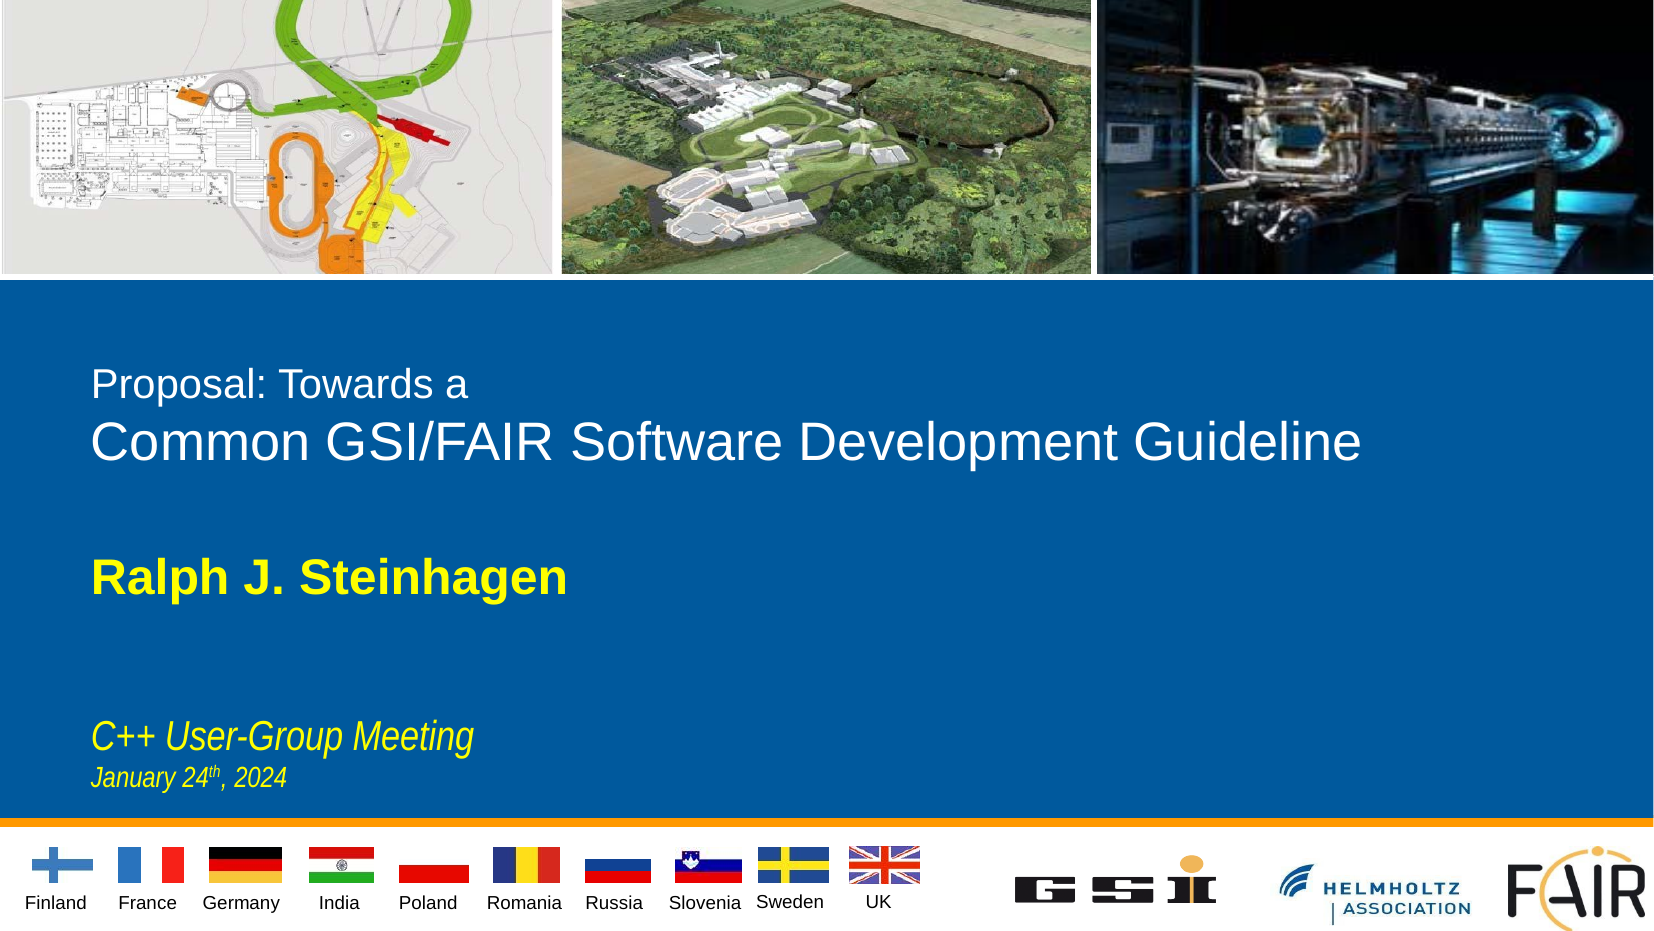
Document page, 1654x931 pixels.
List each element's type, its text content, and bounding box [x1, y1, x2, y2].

picture [675, 847, 742, 883]
text_box Poland [398, 891, 470, 910]
text_box Russia [585, 891, 655, 910]
picture [399, 847, 469, 883]
picture [1013, 853, 1218, 905]
picture [1508, 846, 1645, 931]
picture [309, 847, 374, 883]
text_box India [319, 891, 371, 910]
text_box Sweden [755, 890, 837, 909]
text_box Finland [24, 891, 100, 910]
picture [118, 847, 184, 883]
text_box Germany [202, 891, 294, 910]
picture [585, 847, 651, 883]
picture [32, 847, 93, 883]
text_box [0, 280, 1654, 827]
text_box C++ User-Group Meeting January 24th, 2024 [90, 708, 1576, 751]
text_box Slovenia [668, 890, 755, 909]
text_box Proposal: Towards a Common GSI/FAIR Software Development Guideline [90, 356, 1576, 515]
text_box UK [865, 889, 906, 909]
picture [0, 0, 554, 274]
picture [493, 847, 560, 883]
picture [561, 0, 1091, 274]
picture [758, 847, 829, 883]
picture [209, 847, 282, 883]
text_box Ralph J. Steinhagen [90, 544, 1620, 603]
text_box Romania [486, 891, 577, 910]
picture [849, 846, 920, 884]
picture [1097, 0, 1654, 274]
picture [1270, 858, 1479, 931]
text_box France [118, 891, 190, 910]
